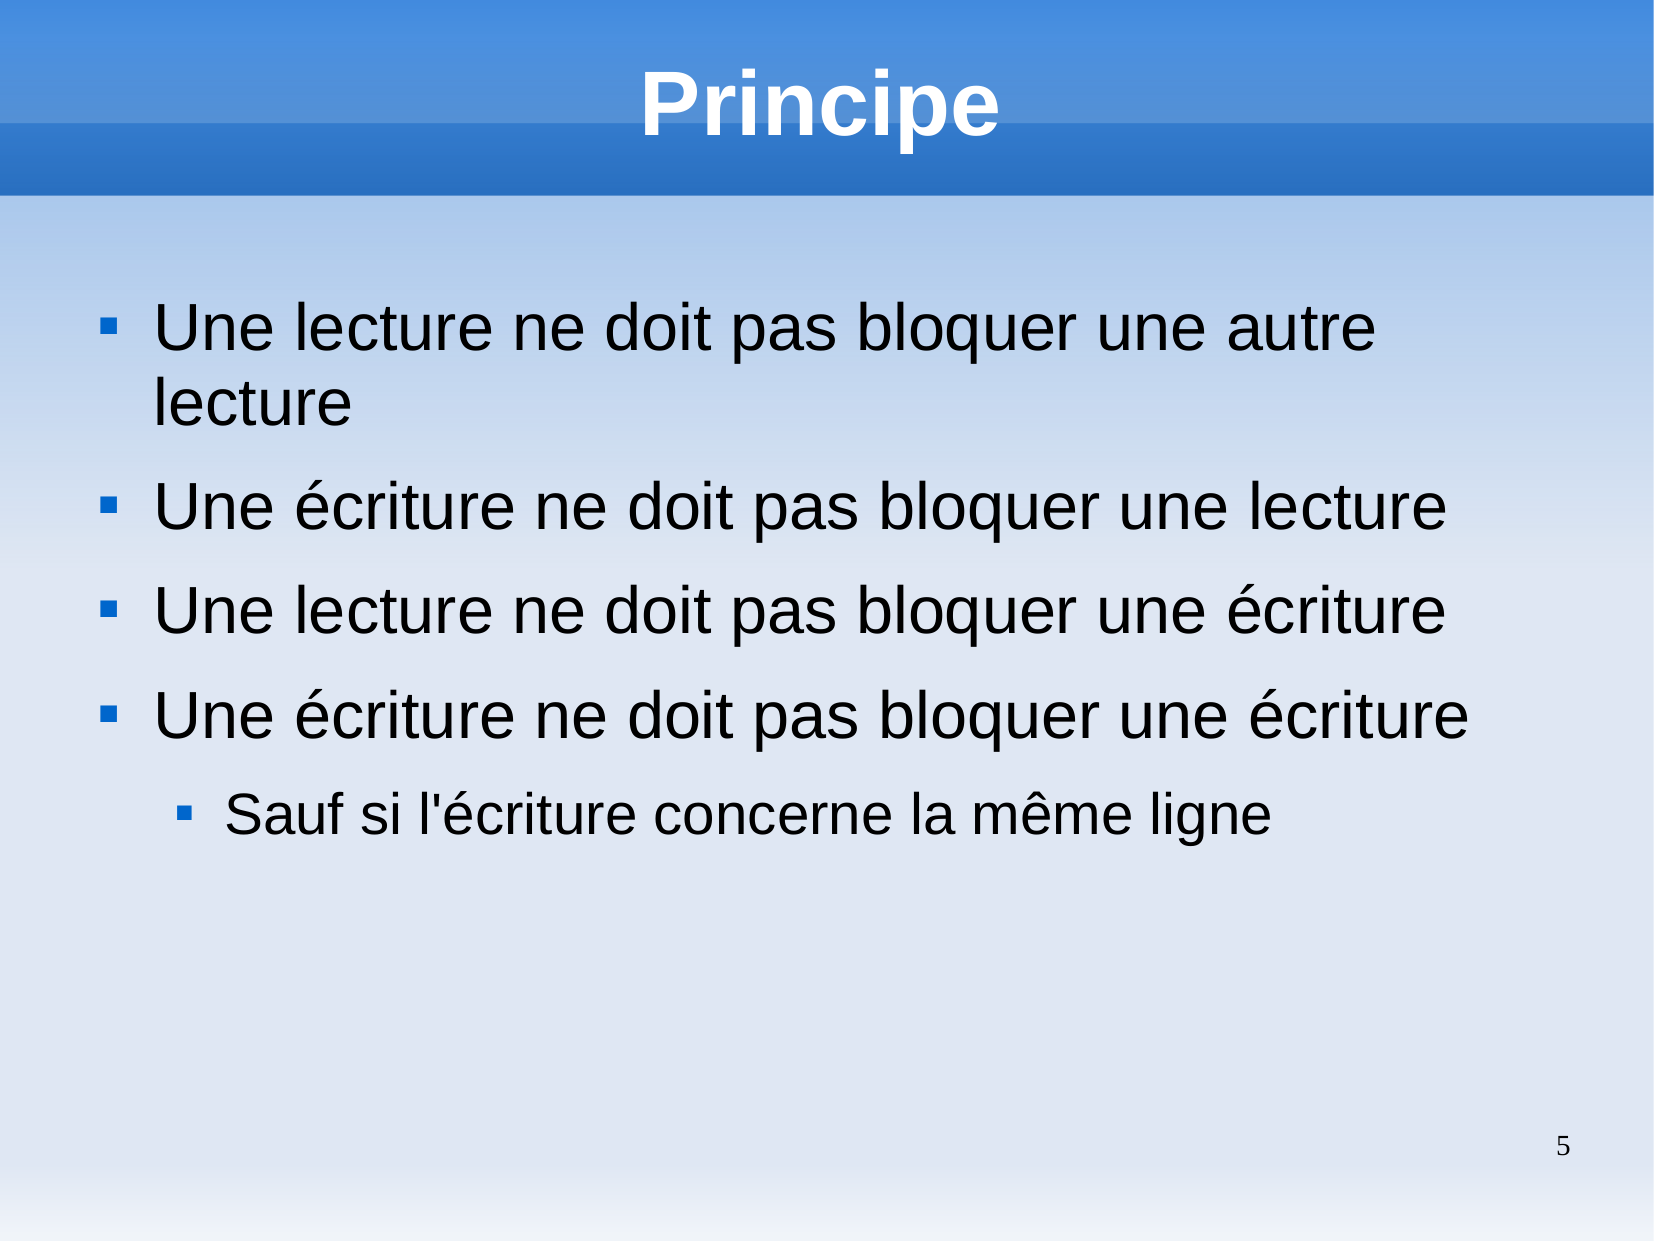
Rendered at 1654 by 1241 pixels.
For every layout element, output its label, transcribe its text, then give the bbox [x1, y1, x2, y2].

picture [0, 0, 1654, 1241]
title Principe [76, 7, 1565, 200]
list Une lecture ne doit pas bloquer une autre lecture Une écriture ne doit pas bloquer une lecture Une lecture ne doit pas bloquer une écriture Une écriture ne doit pas bloquer une écriture Sauf si l'écriture concerne la même ligne [82, 290, 1571, 1094]
